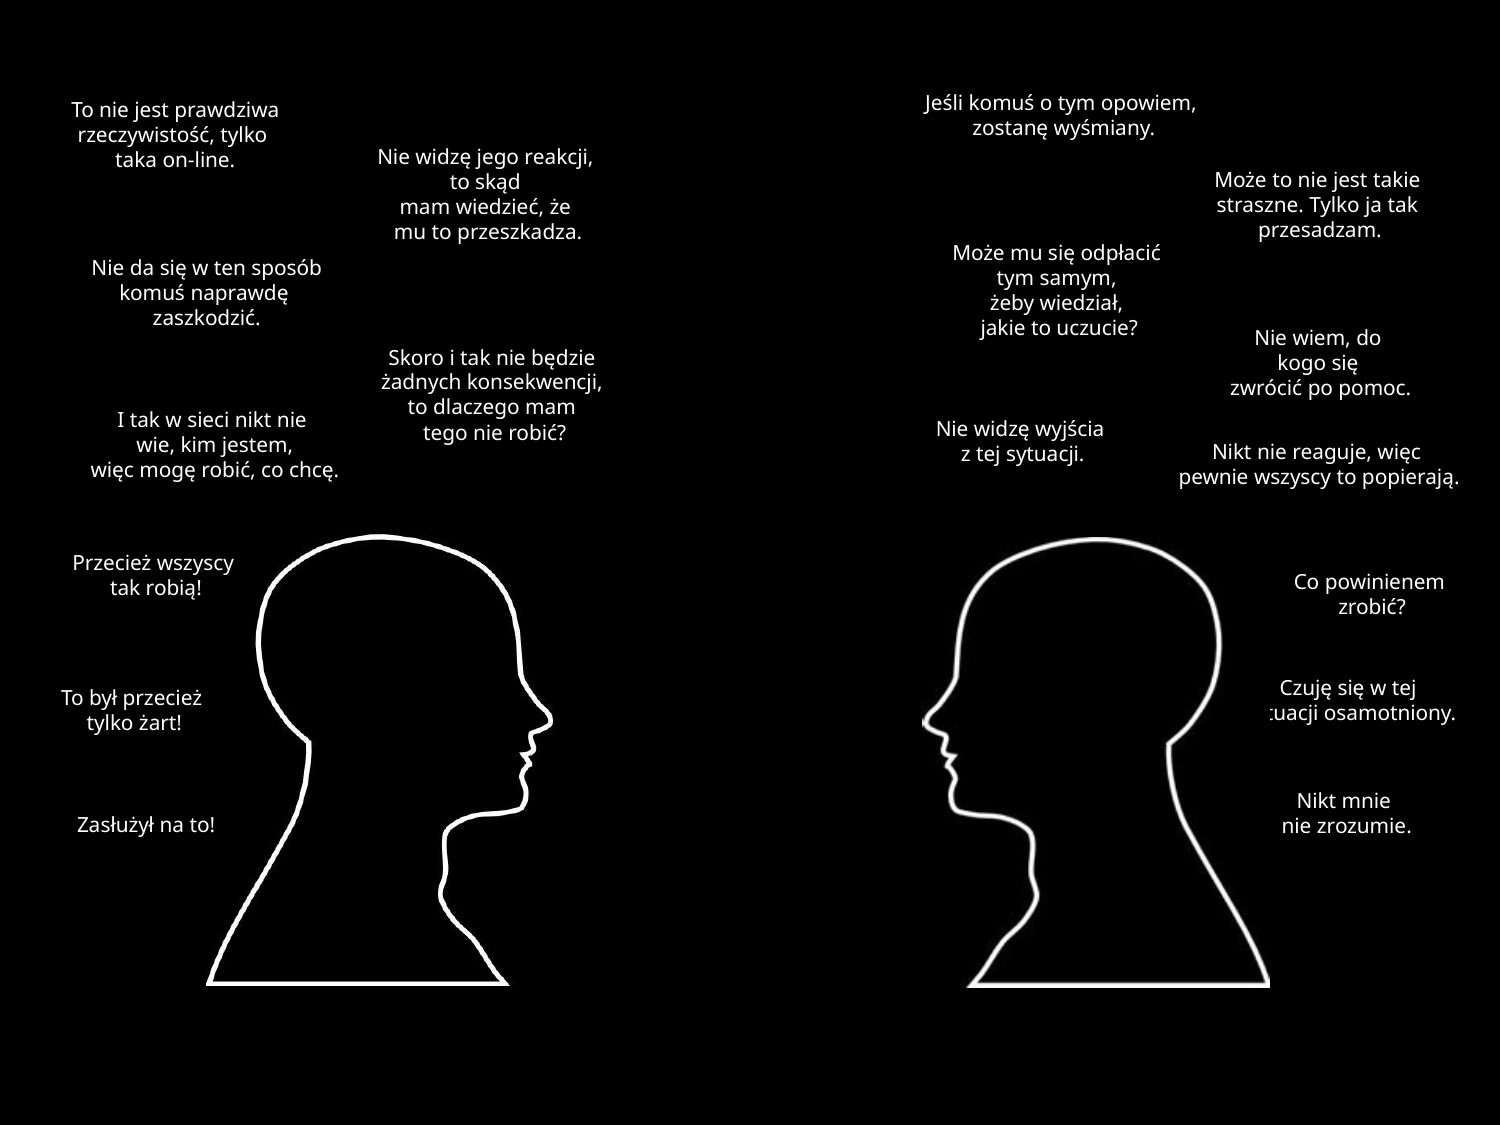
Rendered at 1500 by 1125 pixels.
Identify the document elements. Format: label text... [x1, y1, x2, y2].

text_box Może to nie jest takie straszne. Tylko ja tak przesadzam. [1199, 159, 1441, 250]
text_box Przecież wszyscy tak robią! [57, 542, 255, 607]
text_box Nikt mnie nie zrozumie. [1270, 780, 1427, 846]
text_box Nie da się w ten sposób komuś naprawdę zaszkodzić. [76, 247, 337, 338]
text_box Nie widzę wyjścia z tej sytuacji. [920, 407, 1125, 473]
picture [206, 534, 553, 986]
text_box Skoro i tak nie będzie żadnych konsekwencji, to dlaczego mam tego nie robić? [366, 336, 623, 452]
text_box To był przecież tylko żart! [46, 677, 223, 742]
picture [922, 537, 1270, 988]
text_box To nie jest prawdziwa rzeczywistość, tylko taka on-line. [56, 88, 295, 179]
text_box Jeśli komuś o tym opowiem, zostanę wyśmiany. [910, 82, 1218, 148]
text_box Nie widzę jego reakcji, to skąd mam wiedzieć, że mu to przeszkadza. [362, 136, 614, 251]
text_box Może mu się odpłacić tym samym, żeby wiedział, jakie to uczucie? [937, 232, 1182, 348]
text_box Czuję się w tej sytuacji osamotniony. [1270, 667, 1471, 733]
text_box I tak w sieci nikt nie wie, kim jestem, więc mogę robić, co chcę. [75, 399, 354, 490]
text_box Zasłużył na to! [62, 804, 230, 845]
text_box Co powinienem zrobić? [1278, 561, 1466, 627]
text_box Nikt nie reaguje, więc pewnie wszyscy to popierają. [1163, 431, 1475, 497]
text_box Nie wiem, do kogo się zwrócić po pomoc. [1215, 316, 1427, 407]
